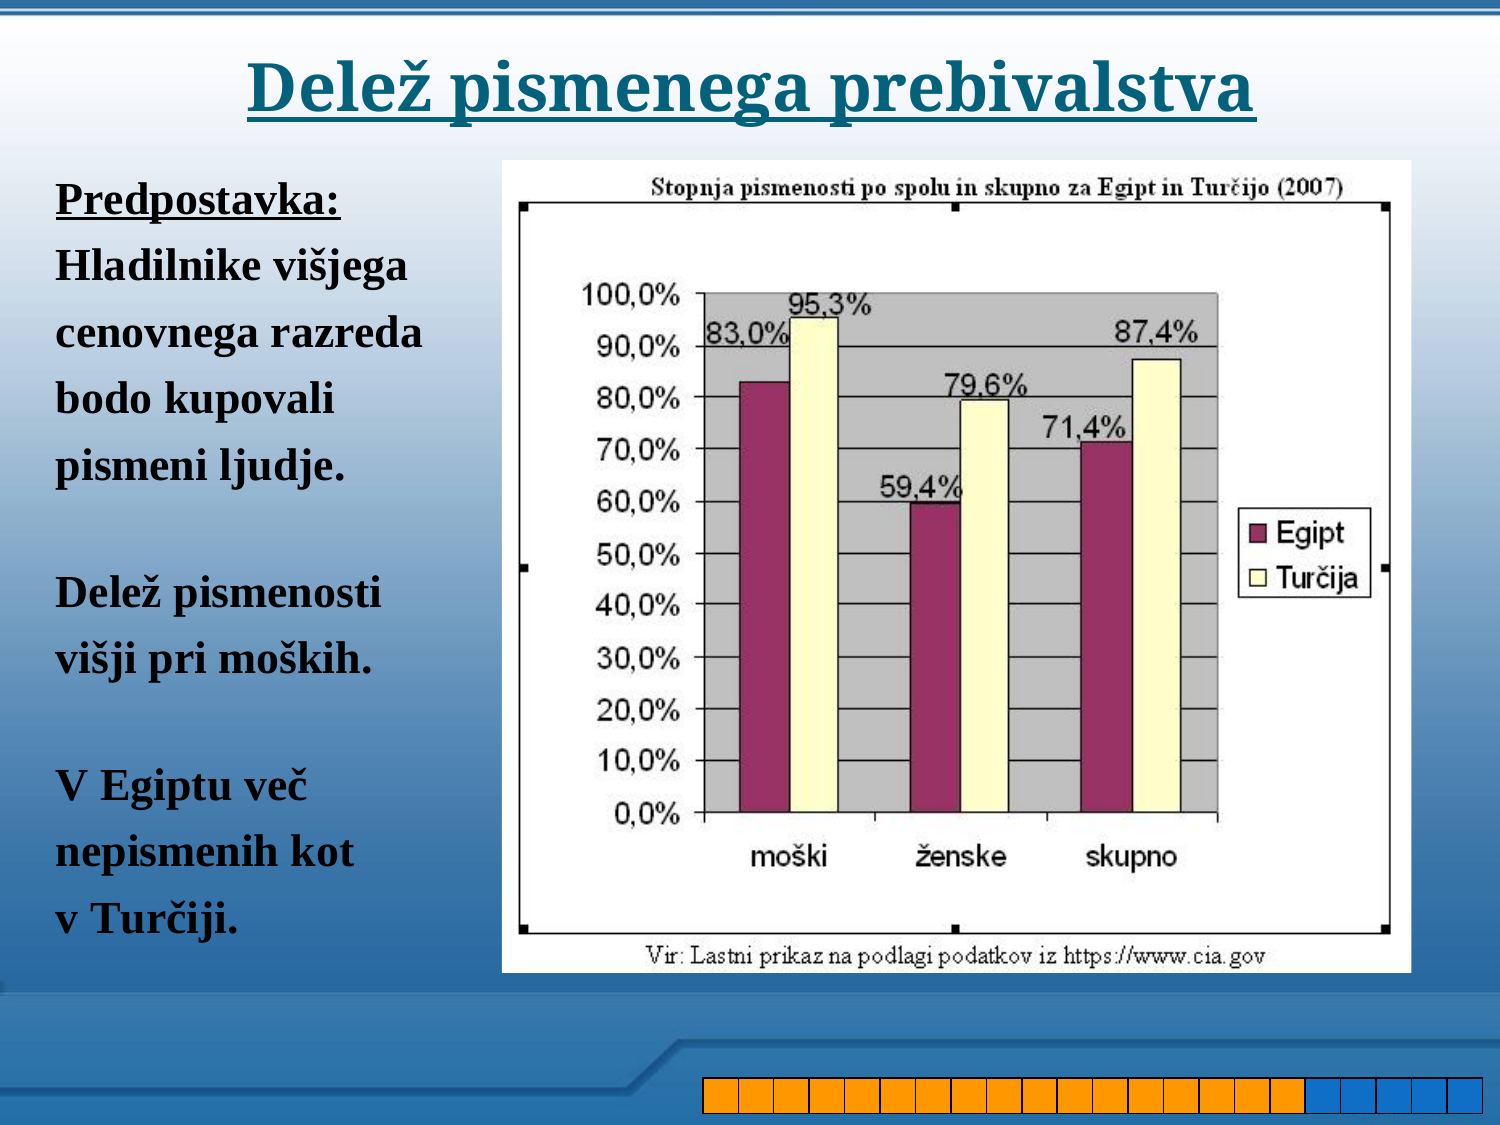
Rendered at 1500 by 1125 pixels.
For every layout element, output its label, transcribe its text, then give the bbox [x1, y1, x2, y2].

title Delež pismenega prebivalstva [76, 37, 1427, 126]
text_box Predpostavka: Hladilnike višjega cenovnega razreda bodo kupovali pismeni ljudje. Delež pismenosti višji pri moških. V Egiptu več nepismenih kot v Turčiji. [41, 160, 501, 917]
picture [0, 0, 1500, 1125]
text_box [702, 1077, 1483, 1114]
